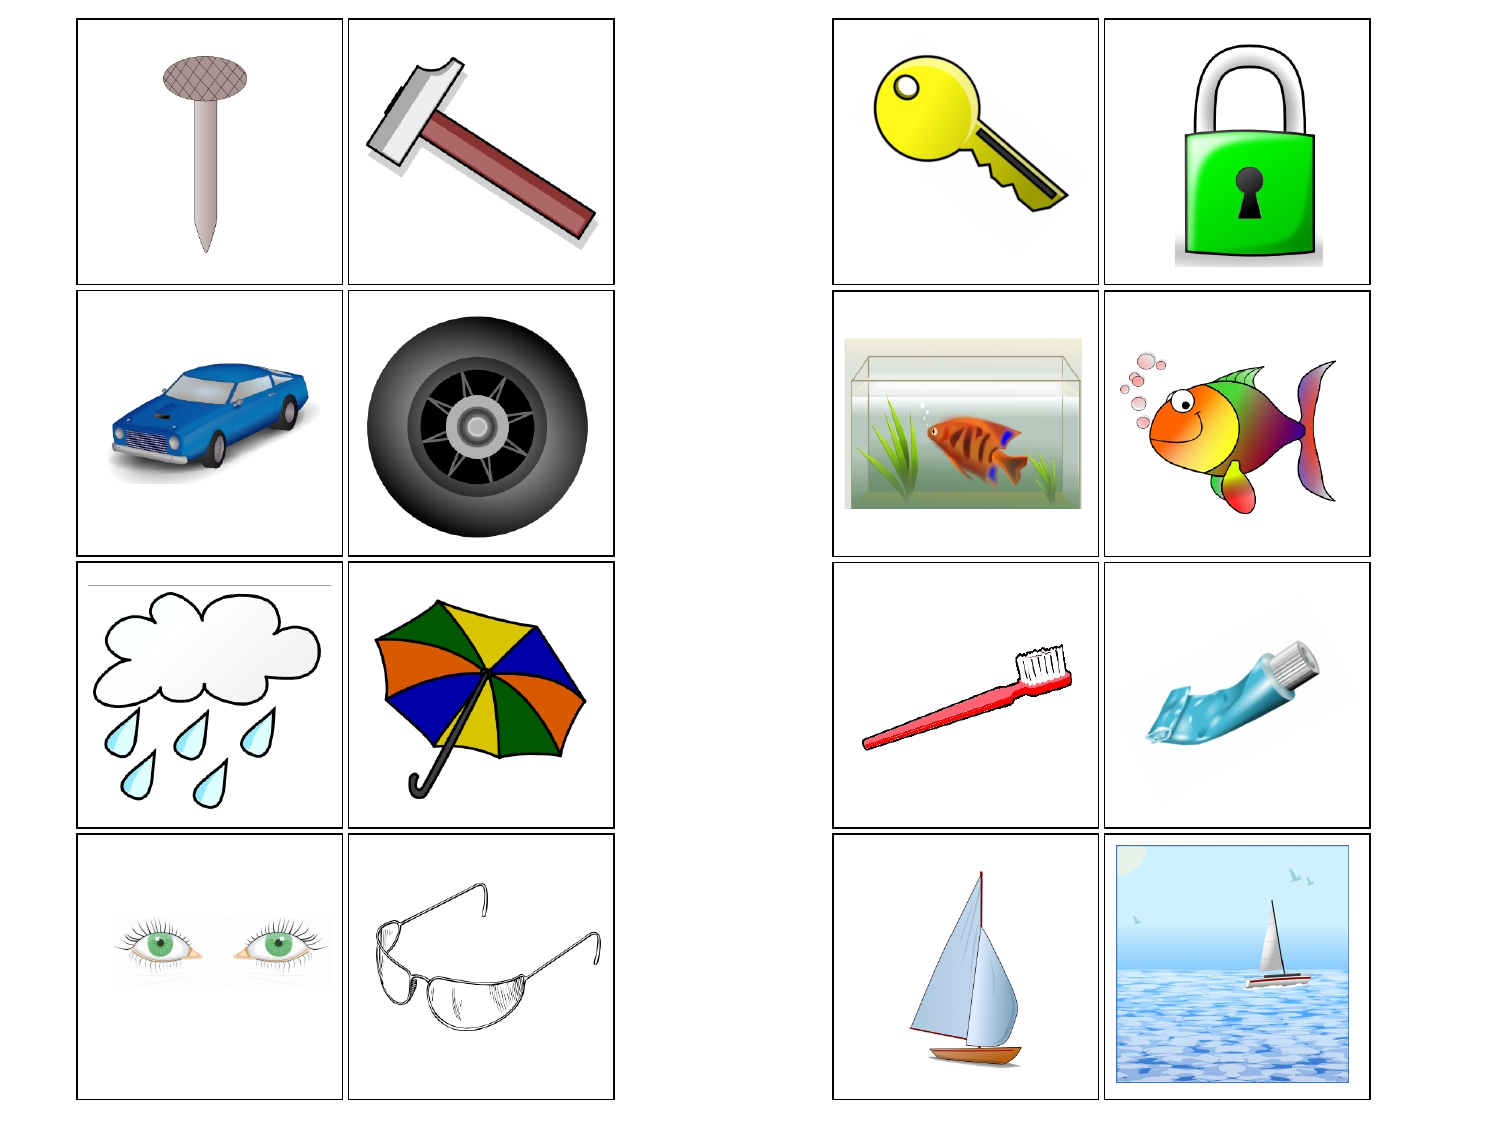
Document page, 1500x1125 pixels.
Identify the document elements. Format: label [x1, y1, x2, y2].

picture [372, 881, 603, 1034]
text_box [76, 834, 343, 1100]
text_box [348, 19, 615, 285]
picture [1175, 42, 1323, 267]
text_box [76, 562, 343, 828]
text_box [832, 834, 1099, 1100]
picture [903, 869, 1044, 1073]
picture [88, 585, 331, 824]
text_box [348, 562, 615, 828]
text_box [1104, 290, 1371, 557]
text_box [1104, 19, 1371, 285]
picture [844, 609, 1093, 768]
picture [88, 361, 320, 484]
picture [1105, 591, 1361, 805]
text_box [76, 19, 343, 285]
picture [112, 916, 331, 988]
picture [360, 54, 609, 251]
picture [159, 54, 251, 256]
picture [360, 314, 591, 540]
text_box [832, 562, 1099, 829]
text_box [348, 290, 615, 557]
text_box [1104, 562, 1371, 829]
text_box [76, 290, 343, 557]
picture [372, 597, 591, 801]
text_box [1104, 834, 1371, 1100]
text_box [832, 290, 1099, 557]
picture [848, 30, 1090, 260]
picture [1116, 845, 1349, 1083]
picture [1116, 349, 1349, 514]
text_box [832, 19, 1099, 285]
picture [844, 338, 1082, 509]
text_box [348, 834, 615, 1100]
